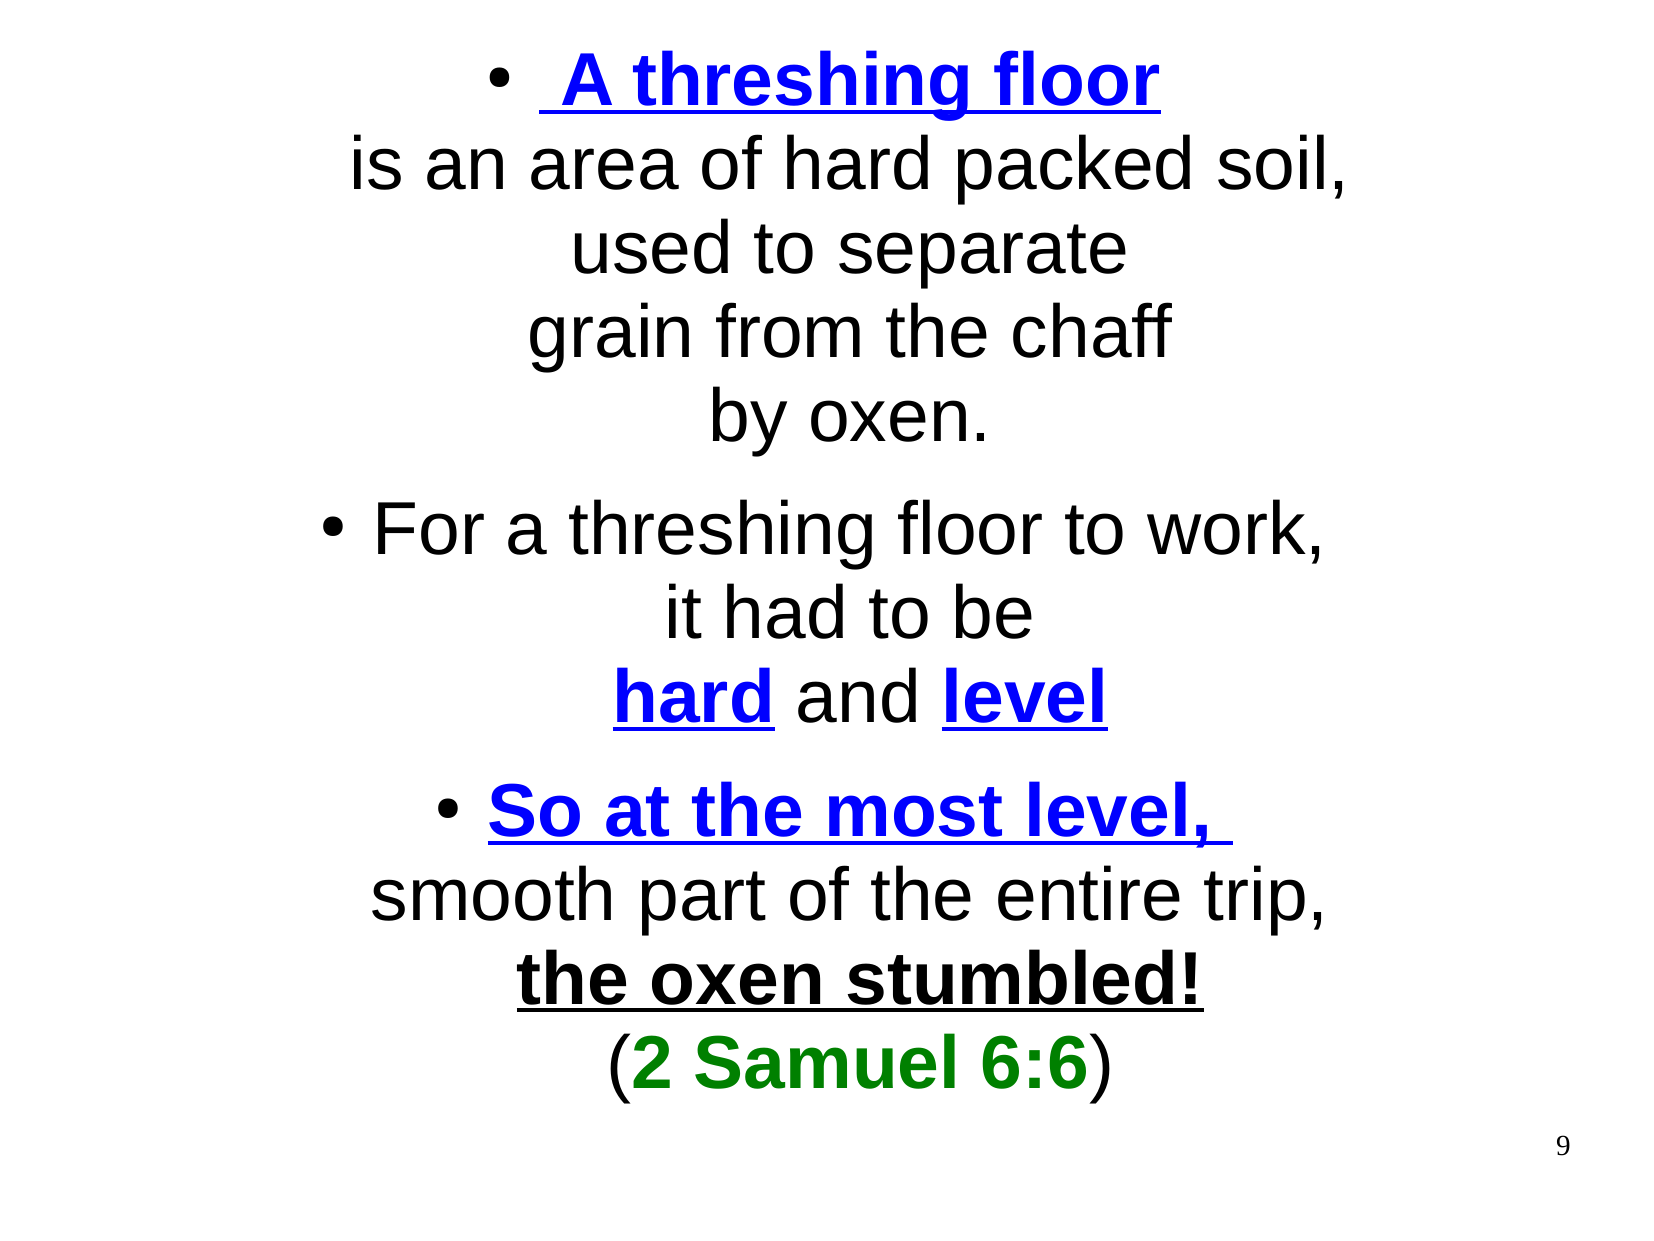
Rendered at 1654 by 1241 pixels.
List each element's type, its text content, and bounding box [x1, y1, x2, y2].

list A threshing floor is an area of hard packed soil, used to separate grain from the chaff by oxen. For a threshing floor to work, it had to be hard and level So at the most level, smooth part of the entire trip, the oxen stumbled! (2 Samuel 6:6) [37, 37, 1613, 1201]
